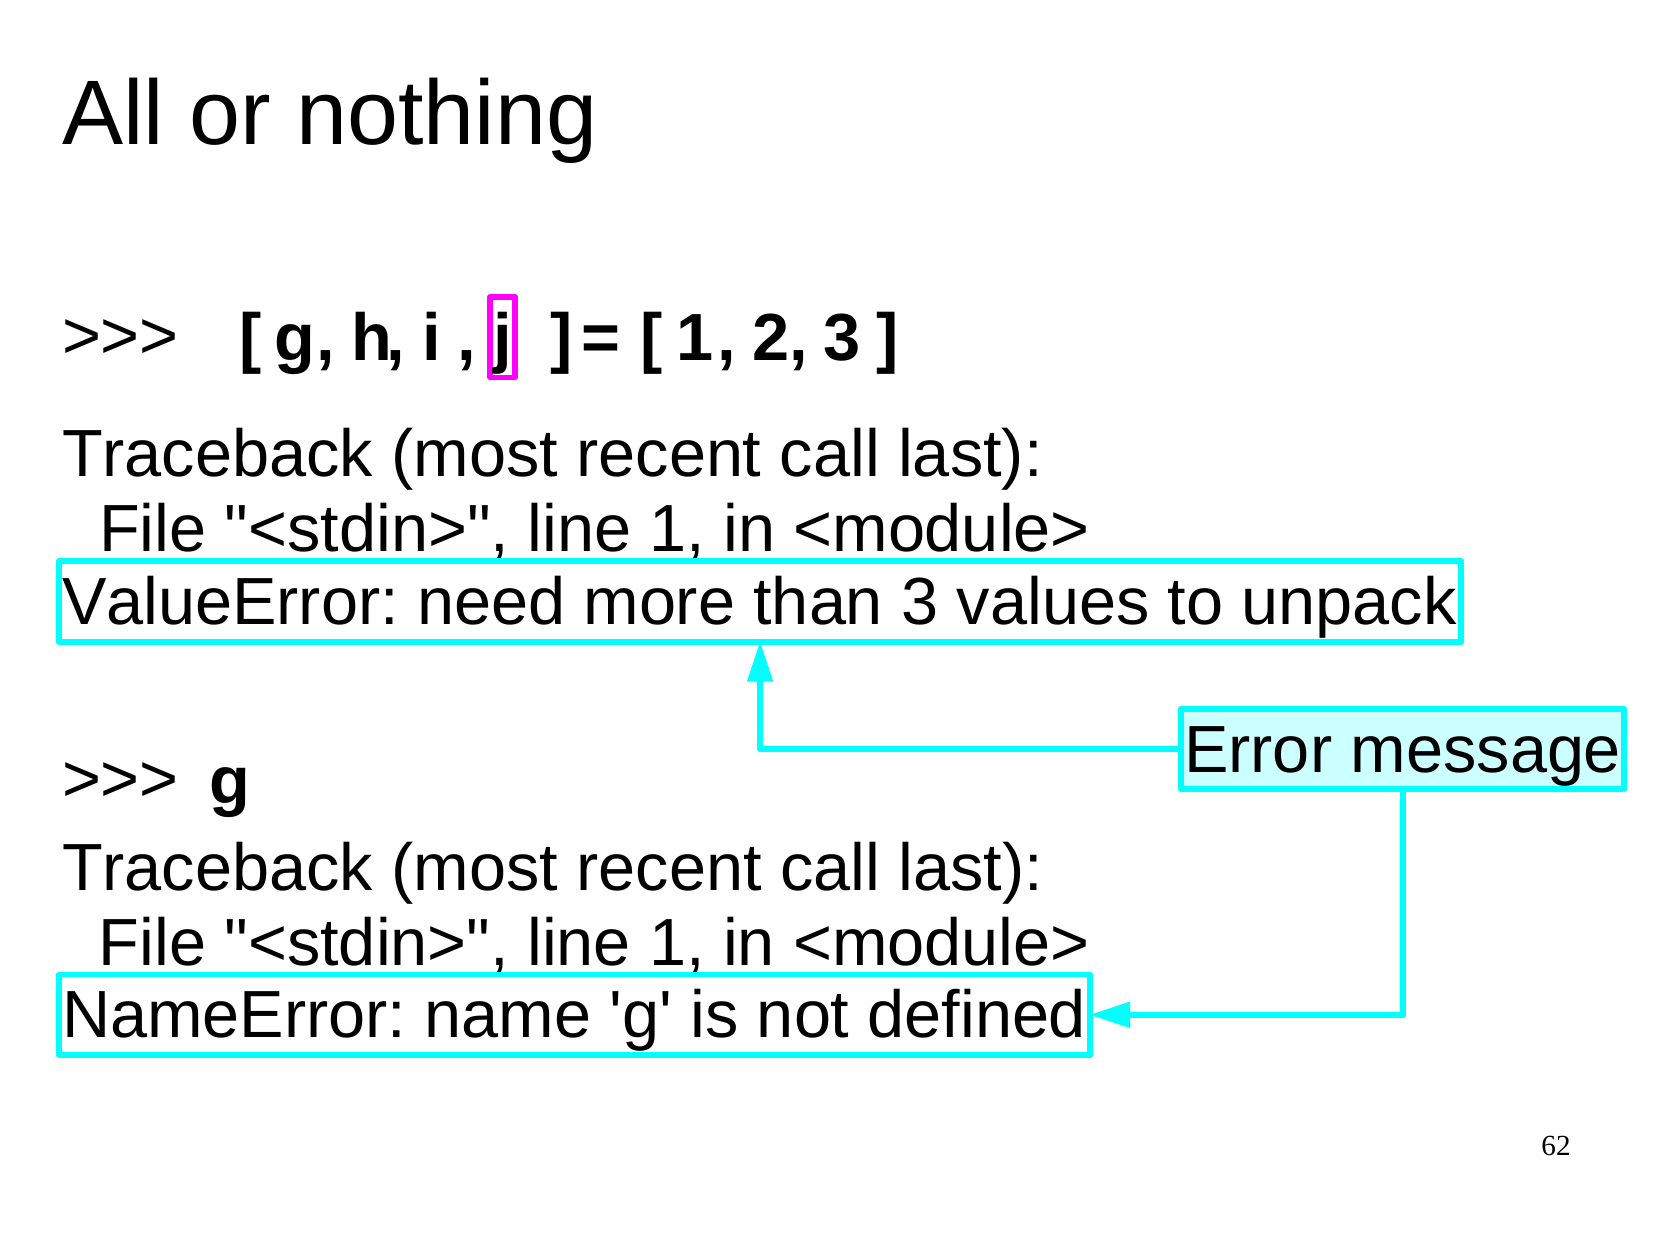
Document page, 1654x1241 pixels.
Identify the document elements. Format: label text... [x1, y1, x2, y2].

text_box , [454, 296, 480, 378]
text_box 2 [750, 296, 786, 378]
text_box g [206, 739, 254, 821]
text_box ] [874, 296, 903, 378]
text_box , [313, 296, 338, 378]
text_box , [714, 296, 740, 378]
text_box [ [637, 296, 667, 378]
text_box = [578, 296, 624, 378]
text_box i [419, 296, 444, 378]
text_box 3 [820, 296, 864, 378]
text_box j [490, 296, 515, 378]
text_box 1 [673, 296, 714, 378]
text_box , [786, 296, 812, 378]
text_box , [383, 296, 409, 378]
text_box g [271, 296, 313, 378]
text_box Traceback (most recent call last): File "<stdin>", line 1, in <module> [59, 413, 1094, 558]
text_box Error message [1181, 708, 1625, 790]
text_box >>> [59, 738, 183, 819]
text_box All or nothing [59, 59, 601, 168]
text_box h [348, 296, 383, 378]
text_box [ [236, 296, 265, 378]
text_box NameError: name 'g' is not defined [59, 974, 1091, 1056]
text_box ] [547, 296, 576, 378]
text_box >>> [59, 295, 183, 377]
text_box ValueError: need more than 3 values to unpack [59, 561, 1462, 642]
text_box Traceback (most recent call last): File "<stdin>", line 1, in <module> [59, 826, 1094, 983]
